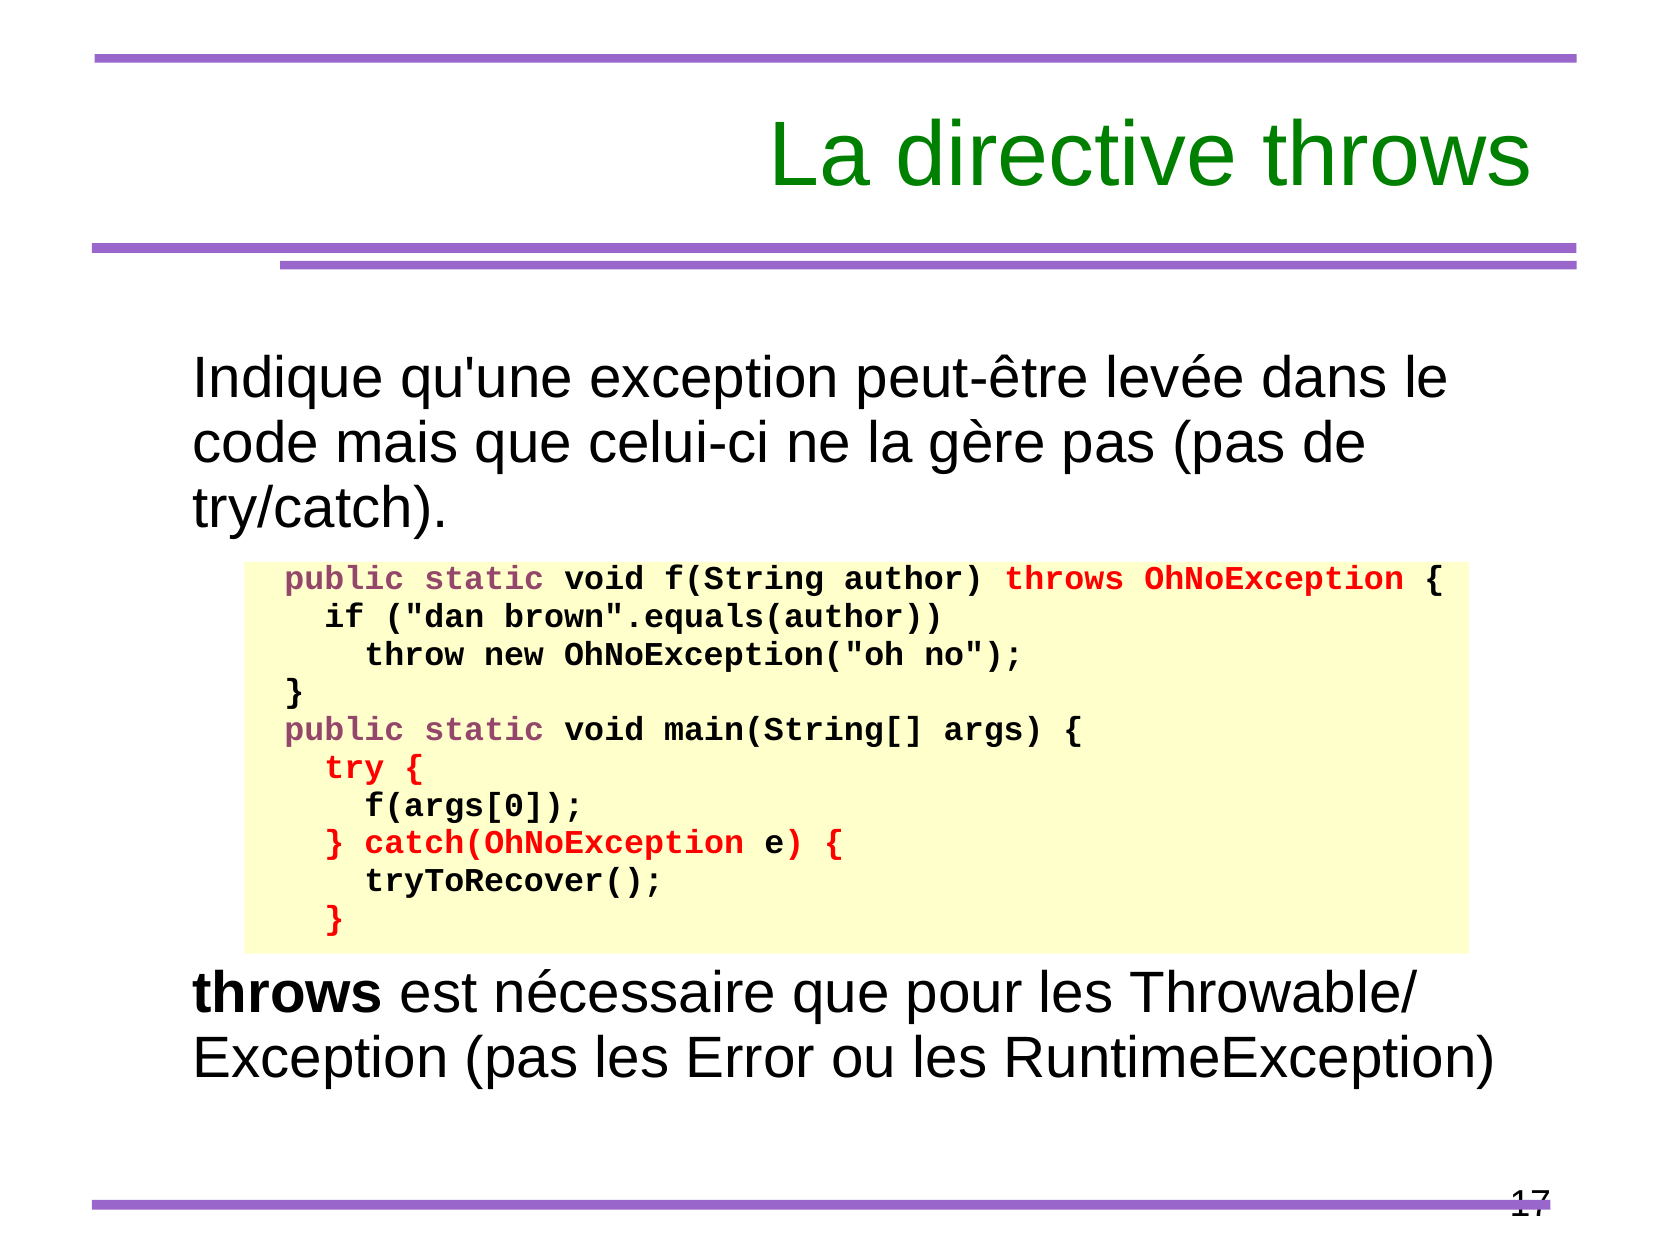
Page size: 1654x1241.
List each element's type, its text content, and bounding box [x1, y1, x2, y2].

list Indique qu'une exception peut-être levée dans le code mais que celui-ci ne la gère pas (pas de try/catch). throws est nécessaire que pour les Throwable/ Exception (pas les Error ou les RuntimeException) [121, 344, 1534, 1127]
text_box public static void f(String author) throws OhNoException { if ("dan brown".equals(author)) throw new OhNoException("oh no"); } public static void main(String[] args) { try { f(args[0]); } catch(OhNoException e) { tryToRecover(); } [244, 561, 1470, 954]
title La directive throws [121, 49, 1534, 257]
